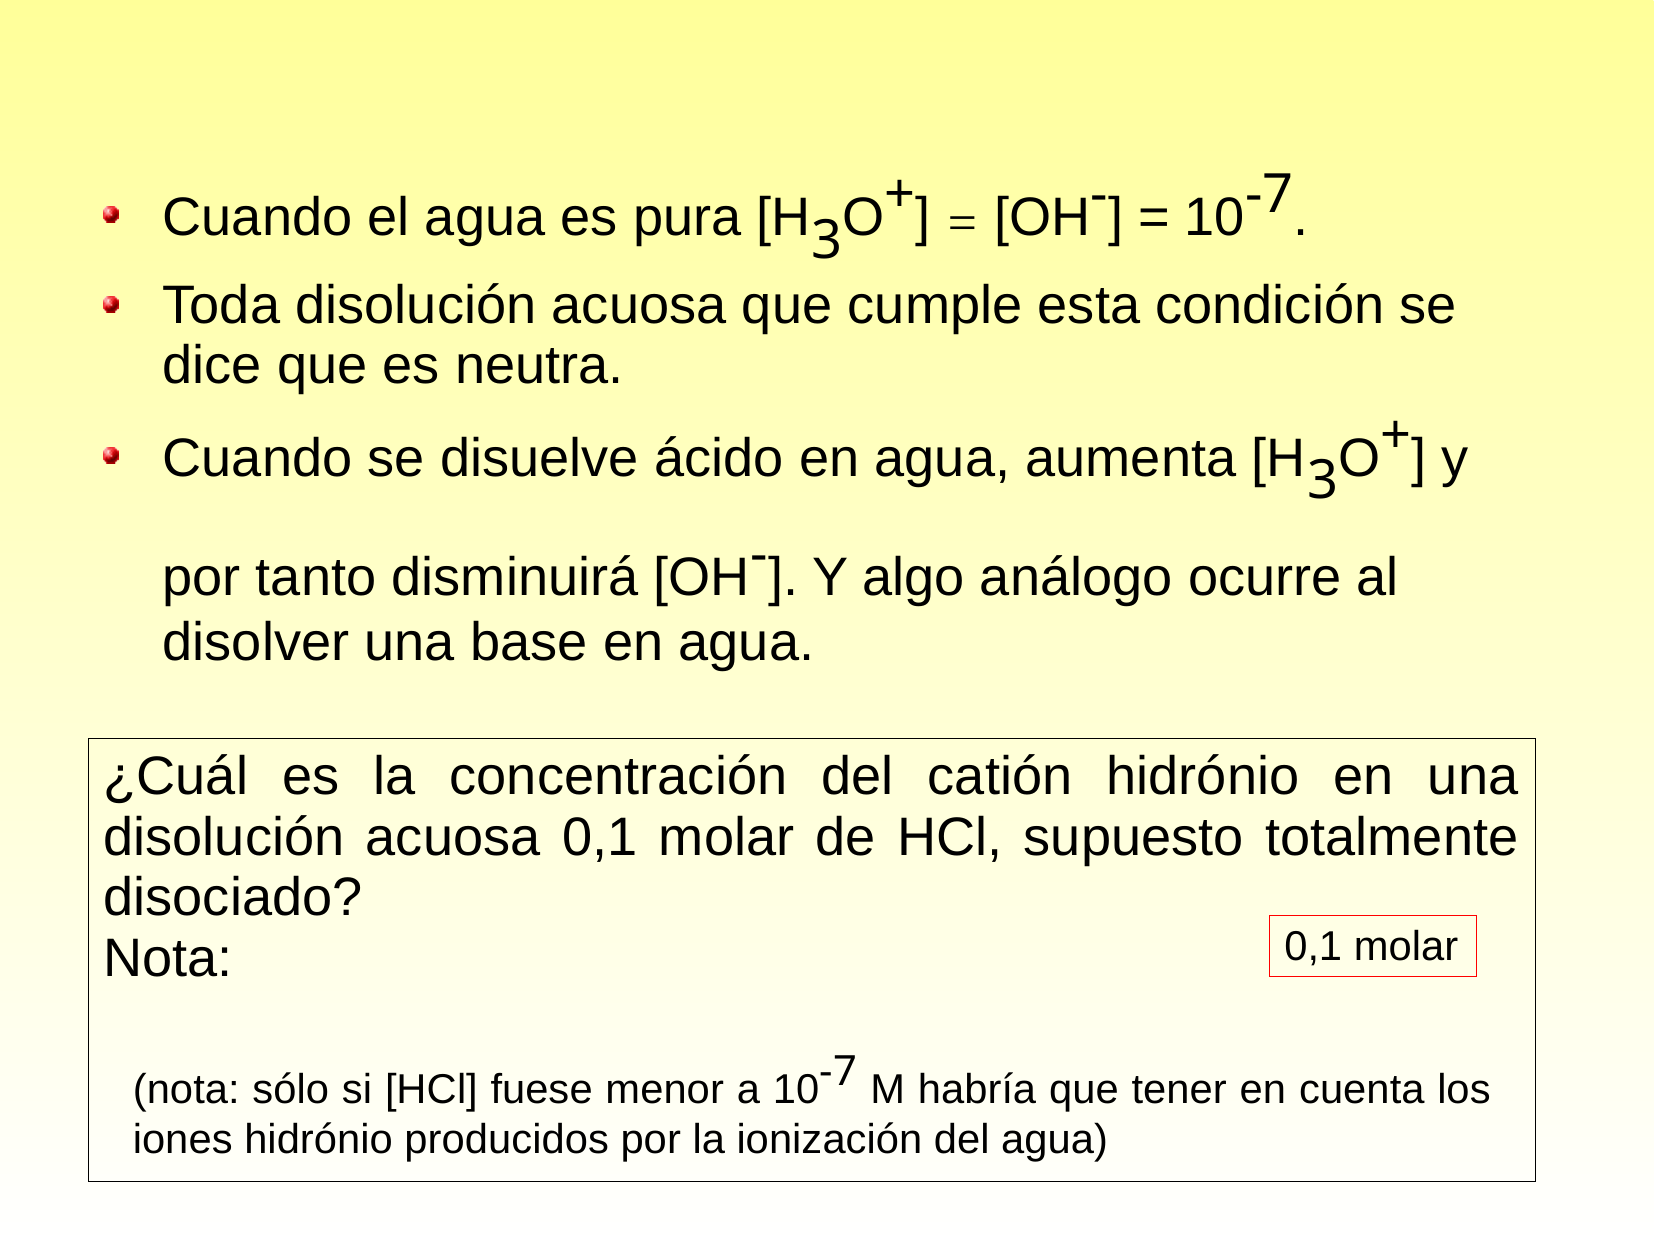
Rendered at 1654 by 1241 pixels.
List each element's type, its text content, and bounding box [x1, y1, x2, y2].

text_box Cuando el agua es pura [H3O+] = [OH-] = 10-7. Toda disolución acuosa que cumple esta condición se dice que es neutra. Cuando se disuelve ácido en agua, aumenta [H3O+] y por tanto disminuirá [OH-]. Y algo análogo ocurre al disolver una base en agua. [88, 147, 1565, 641]
text_box 0,1 molar [1269, 915, 1477, 977]
text_box (nota: sólo si [HCl] fuese menor a 10-7 M habría que tener en cuenta los iones hidrónio producidos por la ionización del agua) [118, 1033, 1506, 1160]
text_box ¿Cuál es la concentración del catión hidrónio en una disolución acuosa 0,1 molar de HCl, supuesto totalmente disociado? Nota: [88, 738, 1536, 1182]
